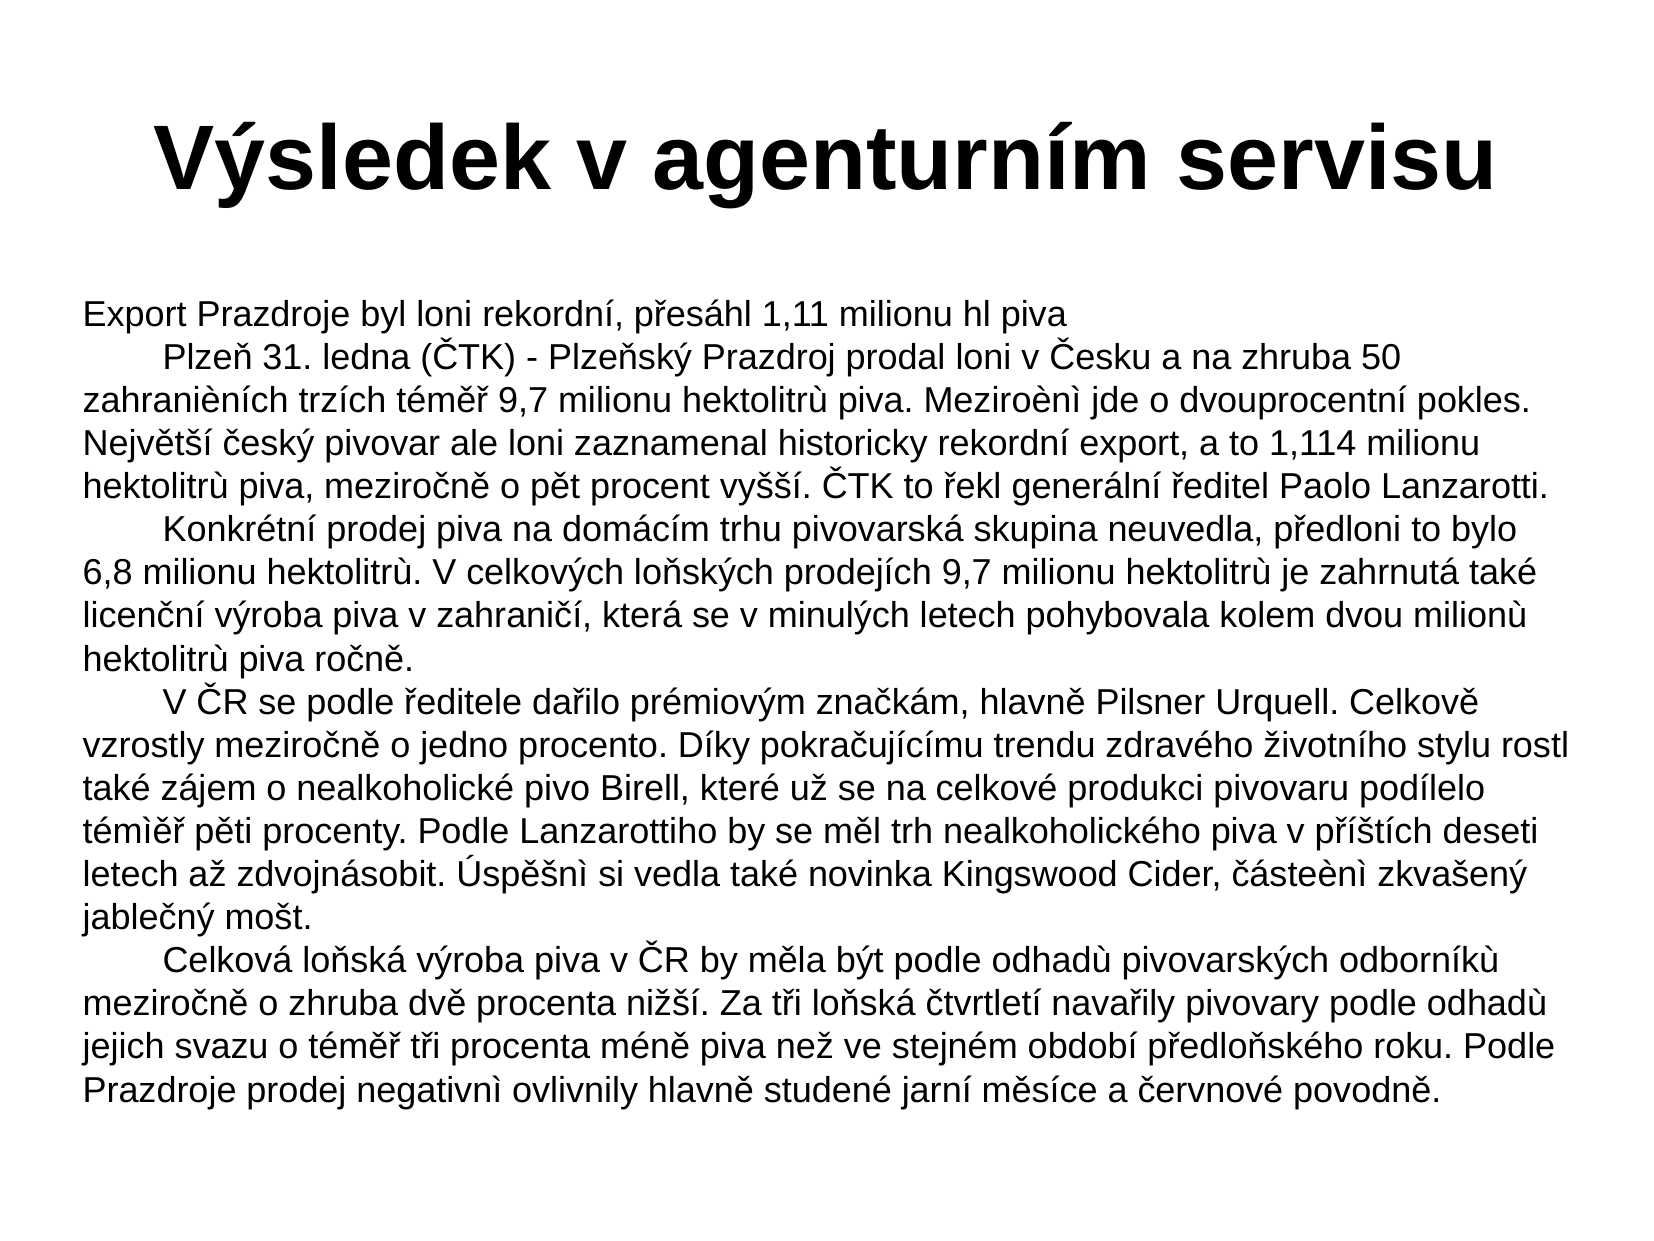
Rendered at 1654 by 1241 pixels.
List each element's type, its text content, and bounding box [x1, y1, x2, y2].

list Export Prazdroje byl loni rekordní, přesáhl 1,11 milionu hl piva Plzeň 31. ledna (ČTK) - Plzeňský Prazdroj prodal loni v Česku a na zhruba 50 zahranièních trzích téměř 9,7 milionu hektolitrù piva. Meziroènì jde o dvouprocentní pokles. Největší český pivovar ale loni zaznamenal historicky rekordní export, a to 1,114 milionu hektolitrù piva, meziročně o pět procent vyšší. ČTK to řekl generální ředitel Paolo Lanzarotti. Konkrétní prodej piva na domácím trhu pivovarská skupina neuvedla, předloni to bylo 6,8 milionu hektolitrù. V celkových loňských prodejích 9,7 milionu hektolitrù je zahrnutá také licenční výroba piva v zahraničí, která se v minulých letech pohybovala kolem dvou milionù hektolitrù piva ročně. V ČR se podle ředitele dařilo prémiovým značkám, hlavně Pilsner Urquell. Celkově vzrostly meziročně o jedno procento. Díky pokračujícímu trendu zdravého životního stylu rostl také zájem o nealkoholické pivo Birell, které už se na celkové produkci pivovaru podílelo témìěř pěti procenty. Podle Lanzarottiho by se měl trh nealkoholického piva v příštích deseti letech až zdvojnásobit. Úspěšnì si vedla také novinka Kingswood Cider, částeènì zkvašený jablečný mošt. Celková loňská výroba piva v ČR by měla být podle odhadù pivovarských odborníkù meziročně o zhruba dvě procenta nižší. Za tři loňská čtvrtletí navařily pivovary podle odhadù jejich svazu o téměř tři procenta méně piva než ve stejném období předloňského roku. Podle Prazdroje prodej negativnì ovlivnily hlavně studené jarní měsíce a červnové povodně. [82, 290, 1571, 1174]
title Výsledek v agenturním servisu [82, 49, 1571, 257]
